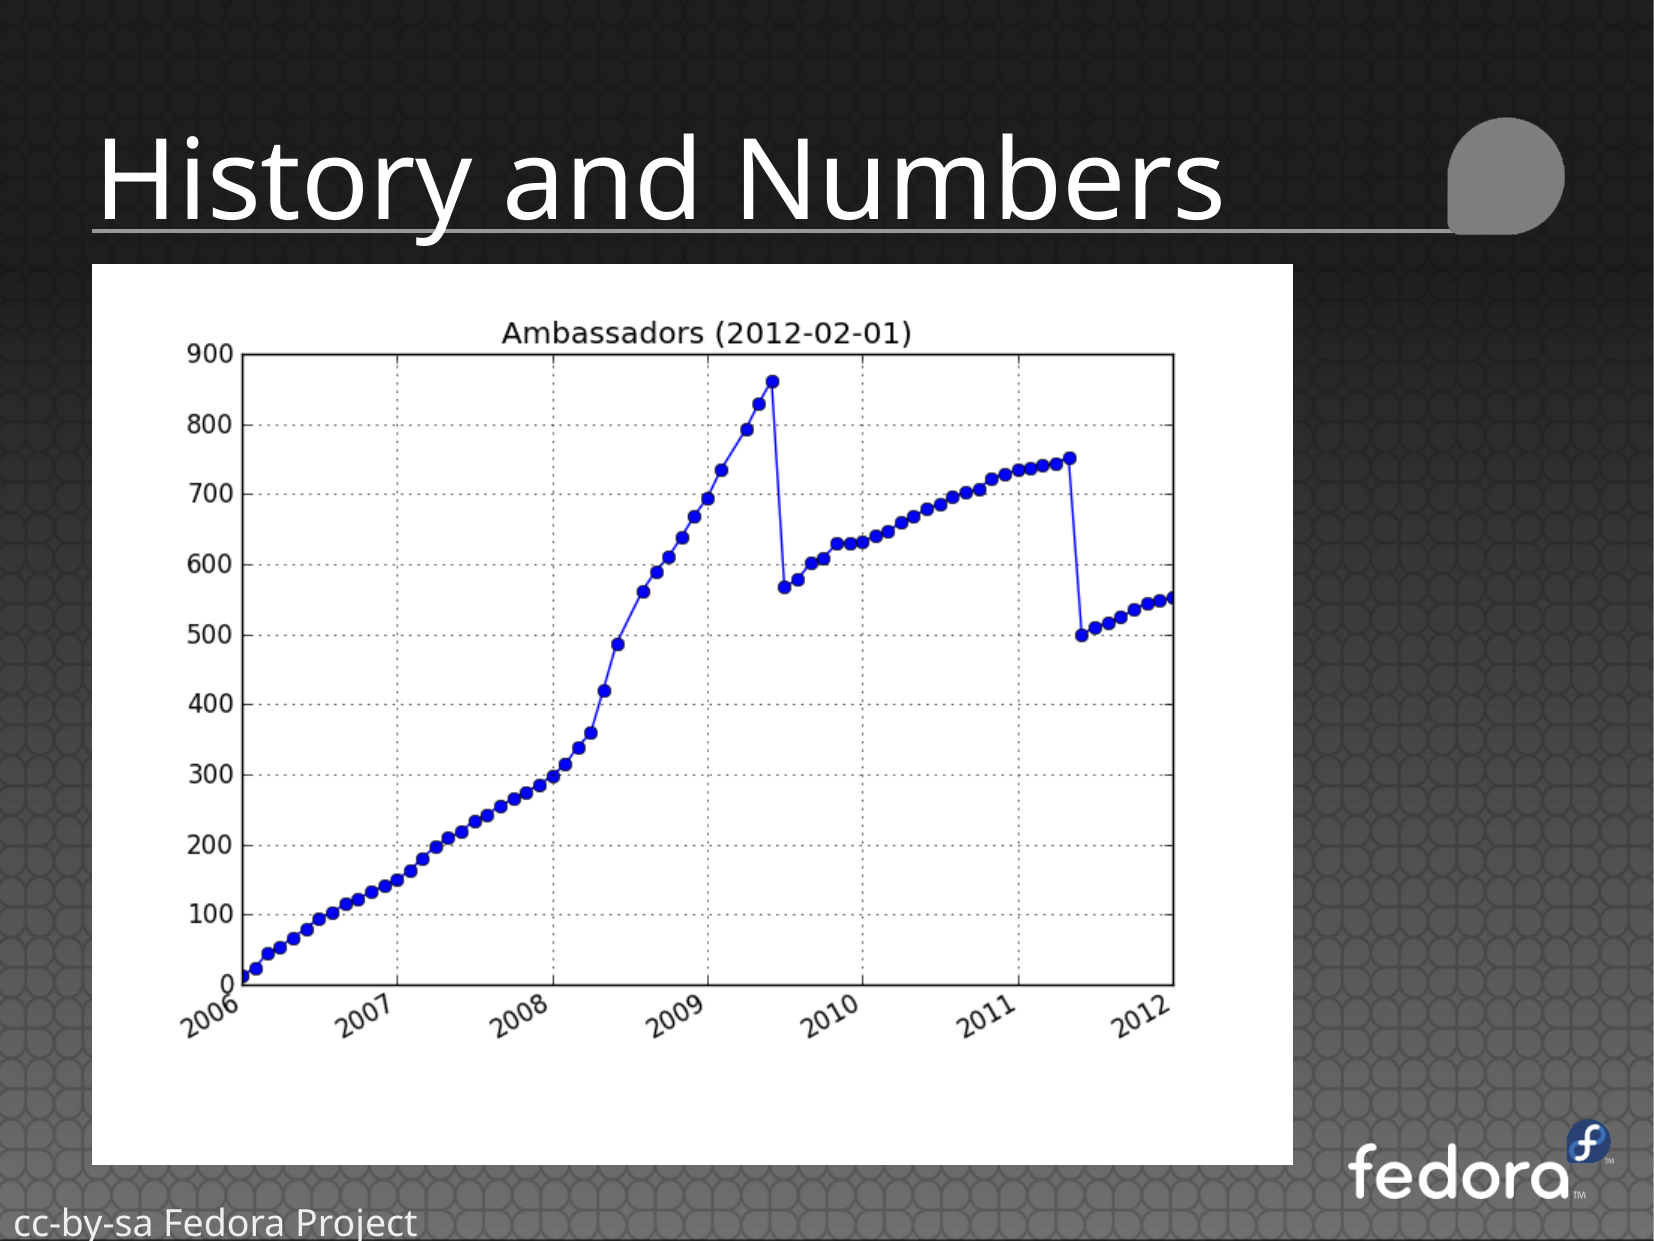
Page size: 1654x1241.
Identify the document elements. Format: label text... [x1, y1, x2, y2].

text_box cc-by-sa Fedora Project [4, 1189, 427, 1241]
title History and Numbers [94, 100, 1426, 251]
picture [0, 0, 1654, 1241]
